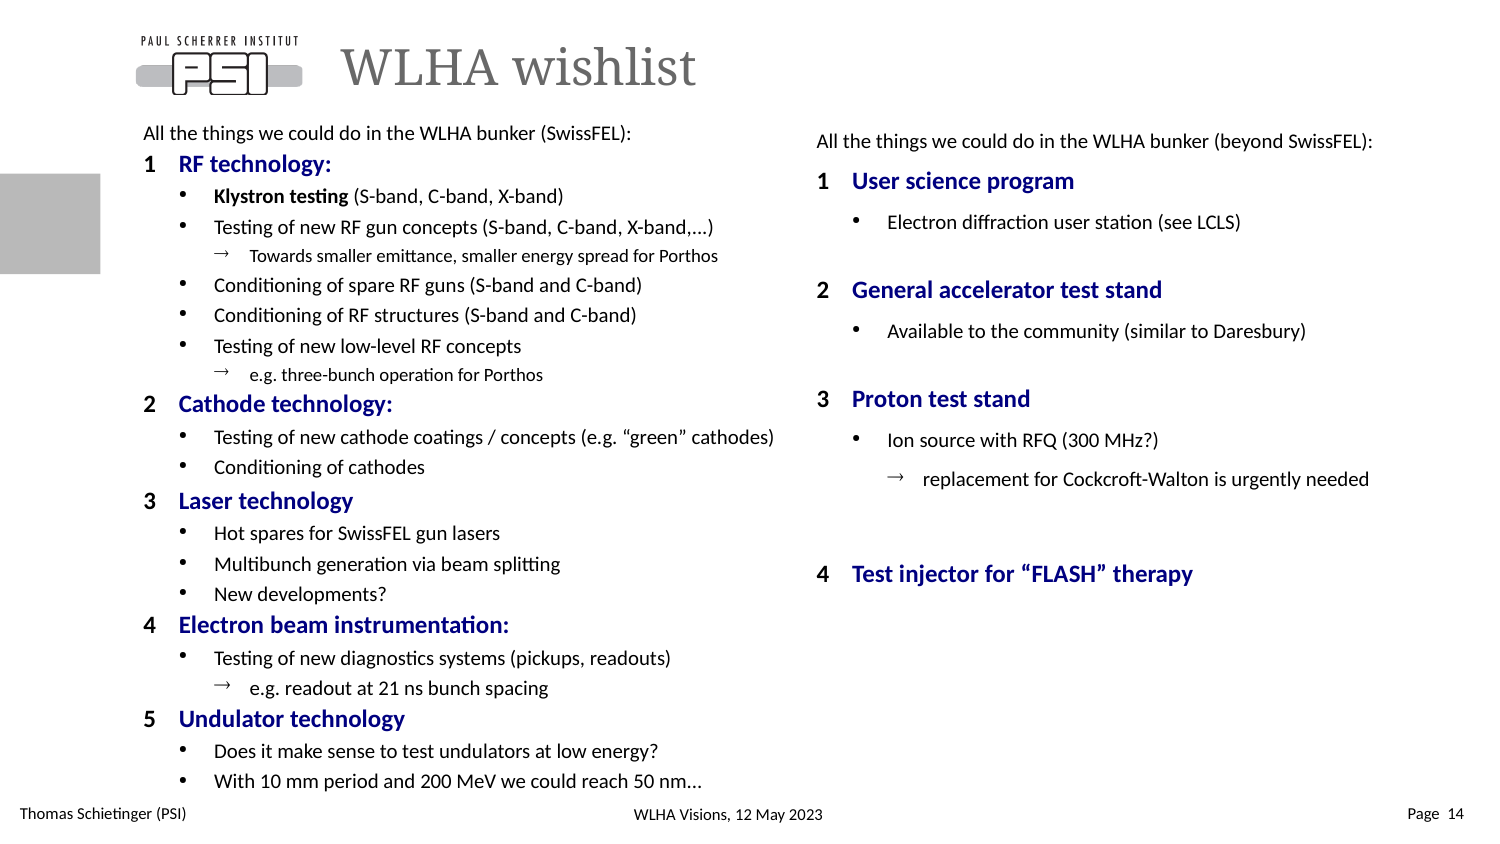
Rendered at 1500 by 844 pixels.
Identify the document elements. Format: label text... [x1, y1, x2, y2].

list All the things we could do in the WLHA bunker (beyond SwissFEL): User science program Electron diffraction user station (see LCLS) General accelerator test stand Available to the community (similar to Daresbury) Proton test stand Ion source with RFQ (300 MHz?) replacement for Cockcroft-Walton is urgently needed Test injector for “FLASH” therapy [816, 127, 1486, 772]
list All the things we could do in the WLHA bunker (SwissFEL): RF technology: Klystron testing (S-band, C-band, X-band) Testing of new RF gun concepts (S-band, C-band, X-band,...) Towards smaller emittance, smaller energy spread for Porthos Conditioning of spare RF guns (S-band and C-band) Conditioning of RF structures (S-band and C-band) Testing of new low-level RF concepts e.g. three-bunch operation for Porthos Cathode technology: Testing of new cathode coatings / concepts (e.g. “green” cathodes) Conditioning of cathodes Laser technology Hot spares for SwissFEL gun lasers Multibunch generation via beam splitting New developments? Electron beam instrumentation: Testing of new diagnostics systems (pickups, readouts) e.g. readout at 21 ns bunch spacing Undulator technology Does it make sense to test undulators at low energy? With 10 mm period and 200 MeV we could reach 50 nm... [143, 119, 812, 764]
title WLHA wishlist [340, 35, 1477, 102]
